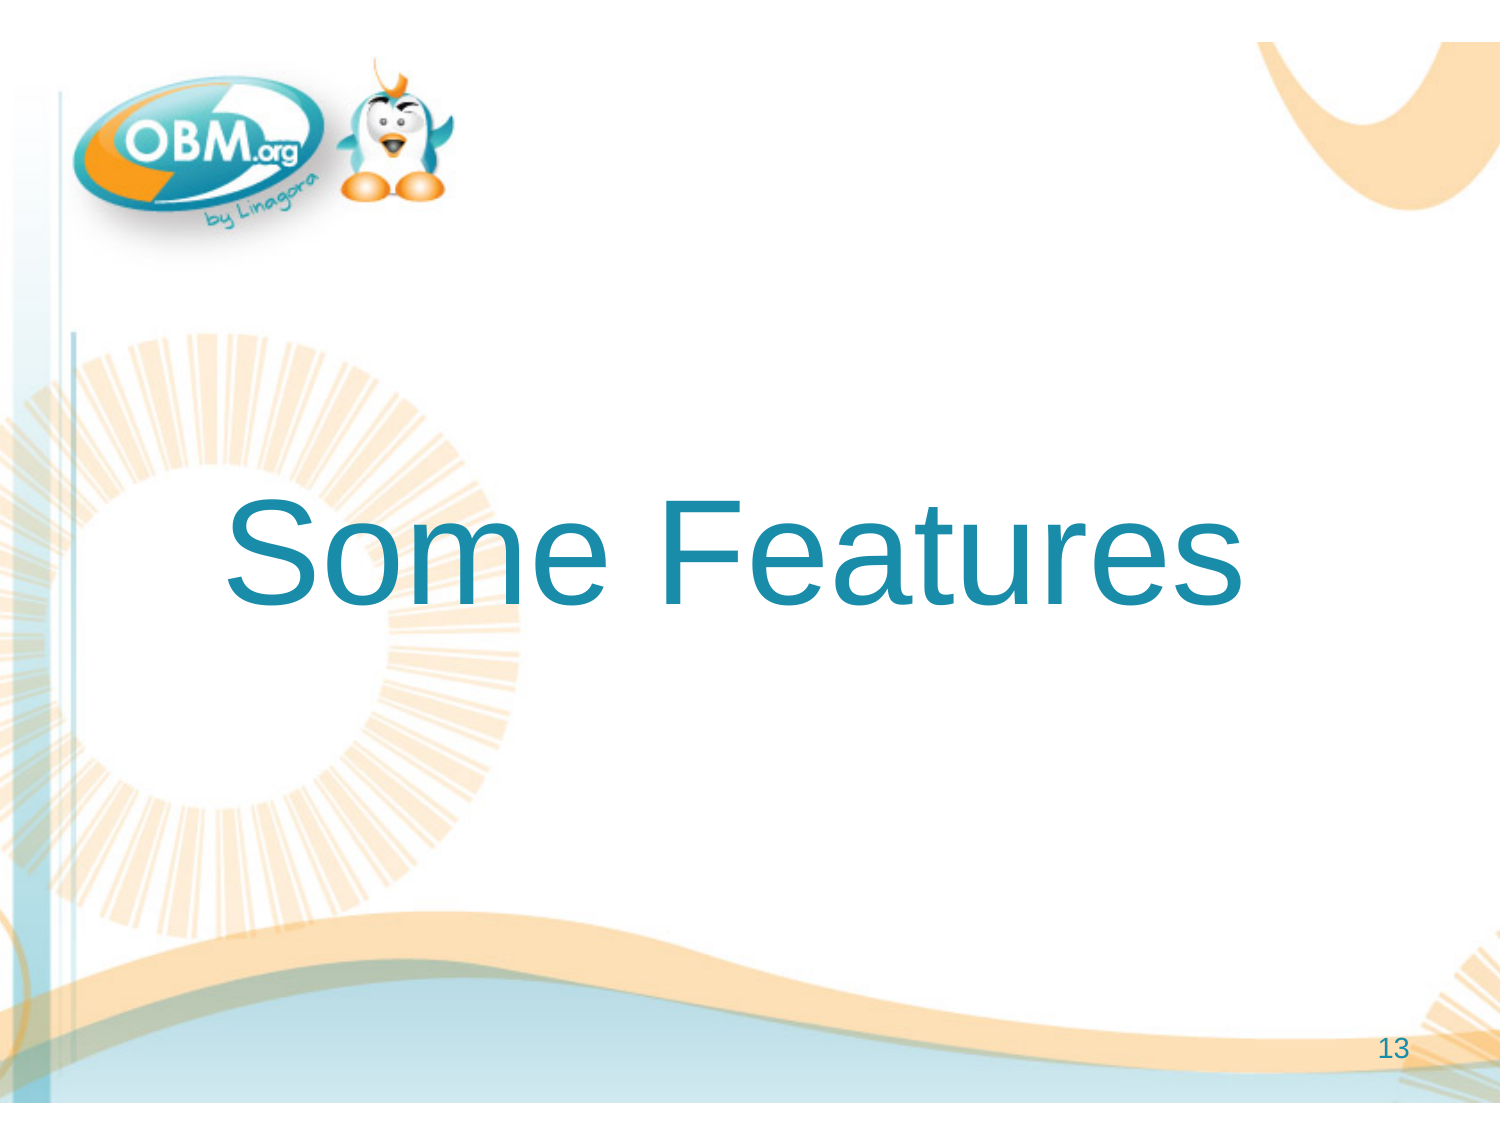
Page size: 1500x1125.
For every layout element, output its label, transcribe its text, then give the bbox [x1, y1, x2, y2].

picture [0, 42, 1500, 1103]
text_box Some Features [206, 472, 1263, 656]
